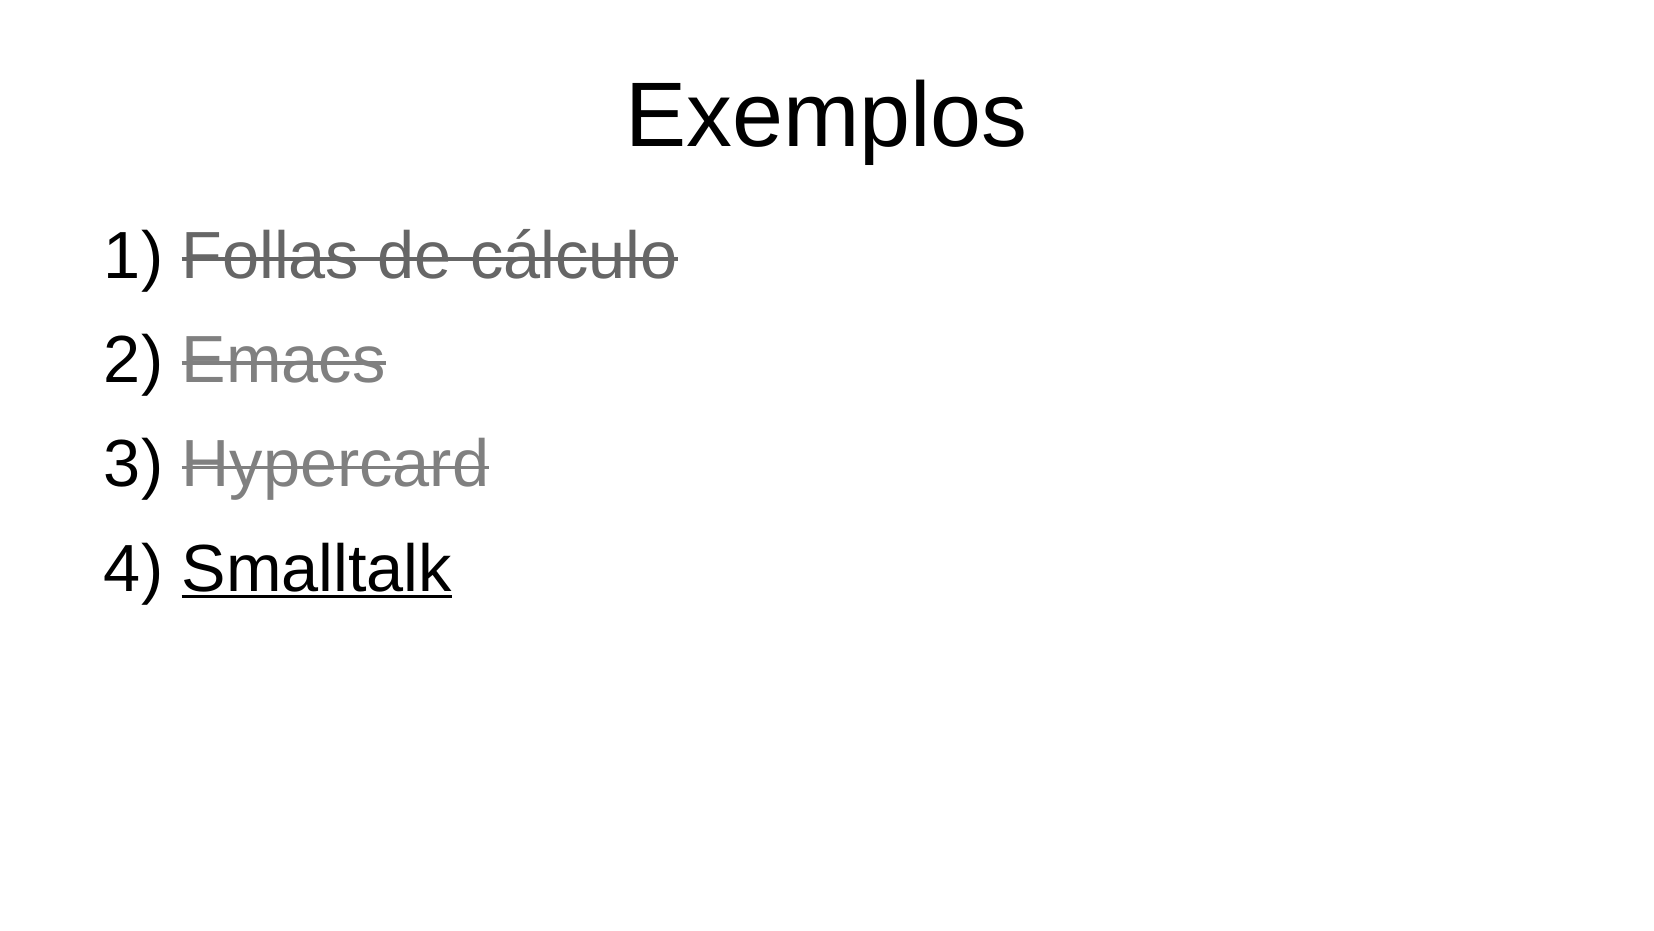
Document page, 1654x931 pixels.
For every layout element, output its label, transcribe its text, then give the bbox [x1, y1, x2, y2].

list Follas de cálculo Emacs Hypercard Smalltalk [86, 217, 1575, 758]
title Exemplos [82, 37, 1571, 193]
